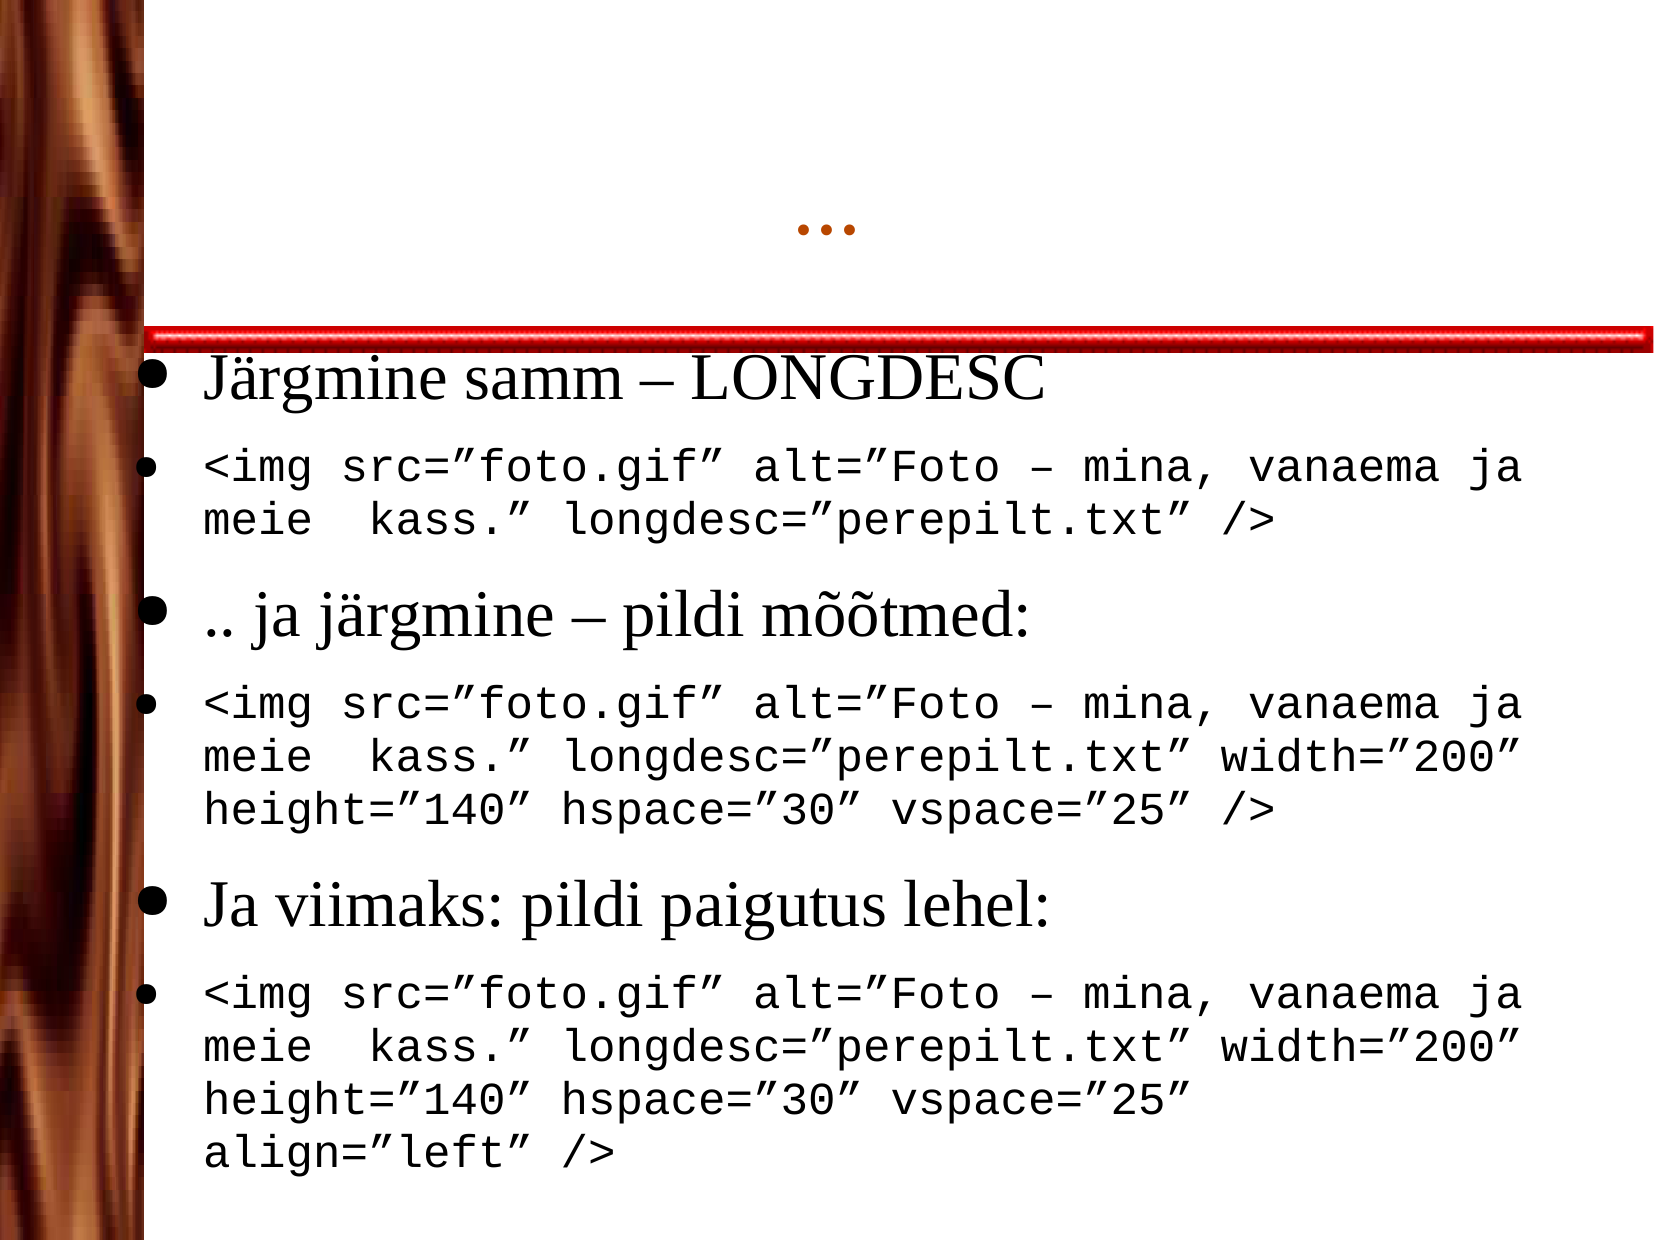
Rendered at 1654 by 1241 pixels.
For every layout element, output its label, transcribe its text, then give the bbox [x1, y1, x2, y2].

list Järgmine samm – LONGDESC <img src=”foto.gif” alt=”Foto – mina, vanaema ja meie kass.” longdesc=”perepilt.txt” /> .. ja järgmine – pildi mõõtmed: <img src=”foto.gif” alt=”Foto – mina, vanaema ja meie kass.” longdesc=”perepilt.txt” width=”200” height=”140” hspace=”30” vspace=”25” /> Ja viimaks: pildi paigutus lehel: <img src=”foto.gif” alt=”Foto – mina, vanaema ja meie kass.” longdesc=”perepilt.txt” width=”200” height=”140” hspace=”30” vspace=”25” align=”left” /> [121, 344, 1533, 1235]
title ... [121, 100, 1533, 312]
picture [0, 0, 1654, 1240]
